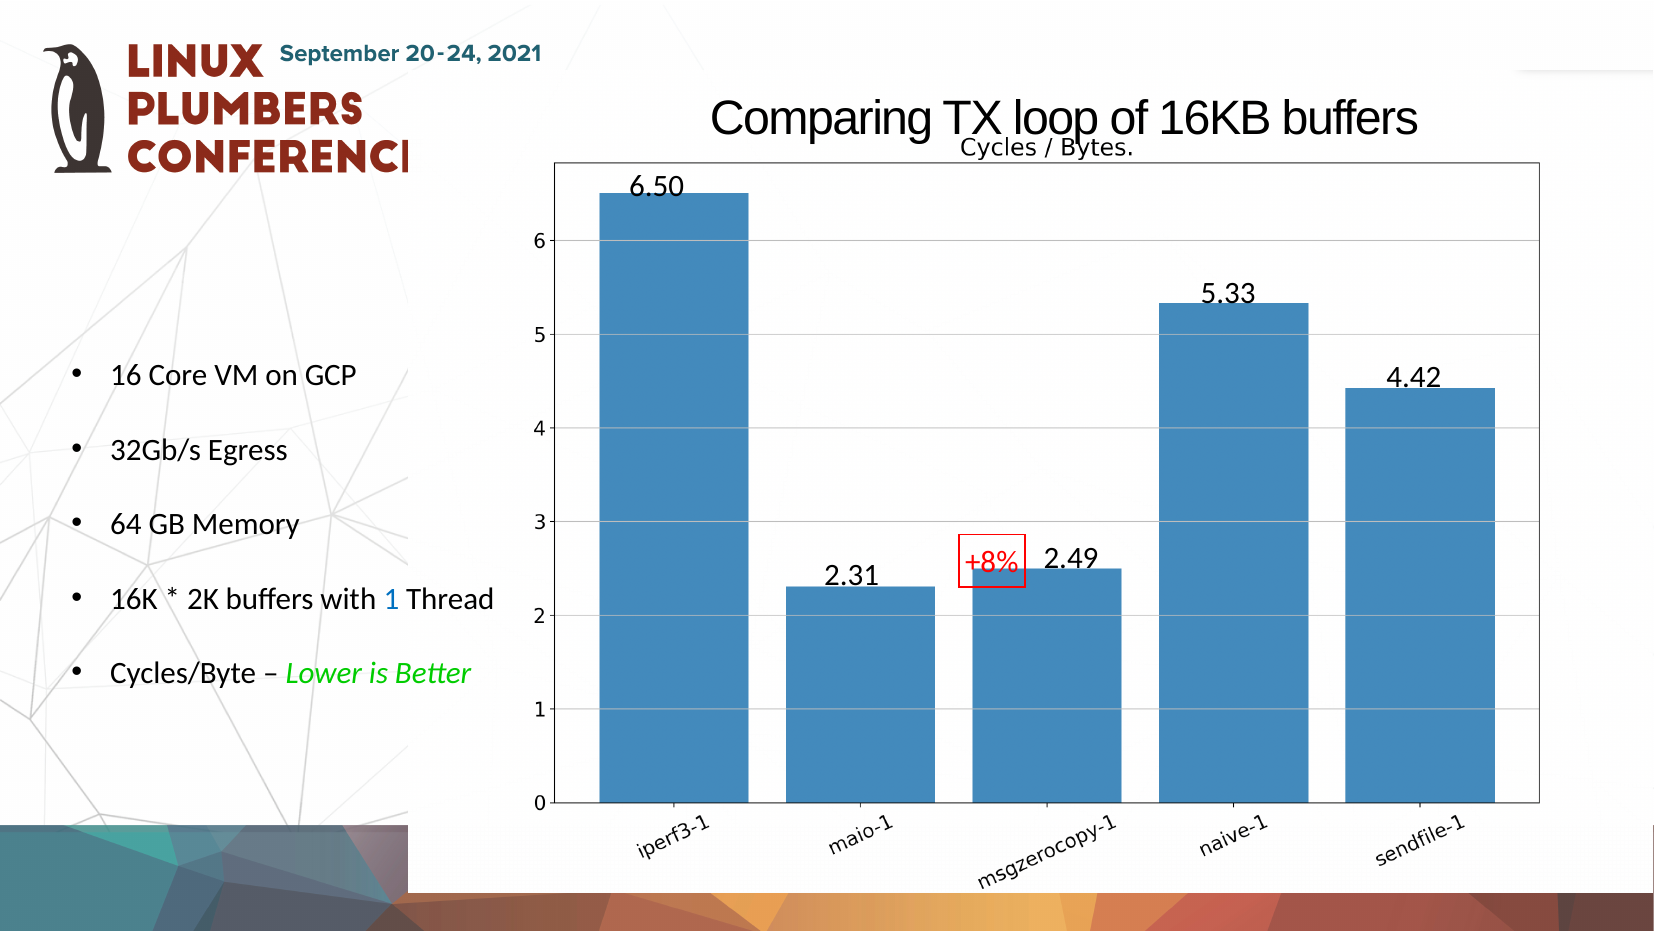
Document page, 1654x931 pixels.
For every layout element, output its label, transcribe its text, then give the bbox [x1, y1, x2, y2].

text_box 2.49 [1037, 529, 1105, 583]
text_box 16 Core VM on GCP 32Gb/s Egress 64 GB Memory 16K * 2K buffers with 1 Thread Cycles/Byte – Lower is Better [65, 309, 507, 691]
text_box 5.33 [1194, 265, 1263, 319]
text_box 2.31 [817, 547, 886, 601]
text_box +8% [958, 534, 1025, 588]
text_box 6.50 [622, 157, 691, 211]
picture [408, 70, 1653, 893]
title Comparing TX loop of 16KB buffers [570, 37, 1571, 193]
text_box 4.42 [1380, 349, 1449, 402]
